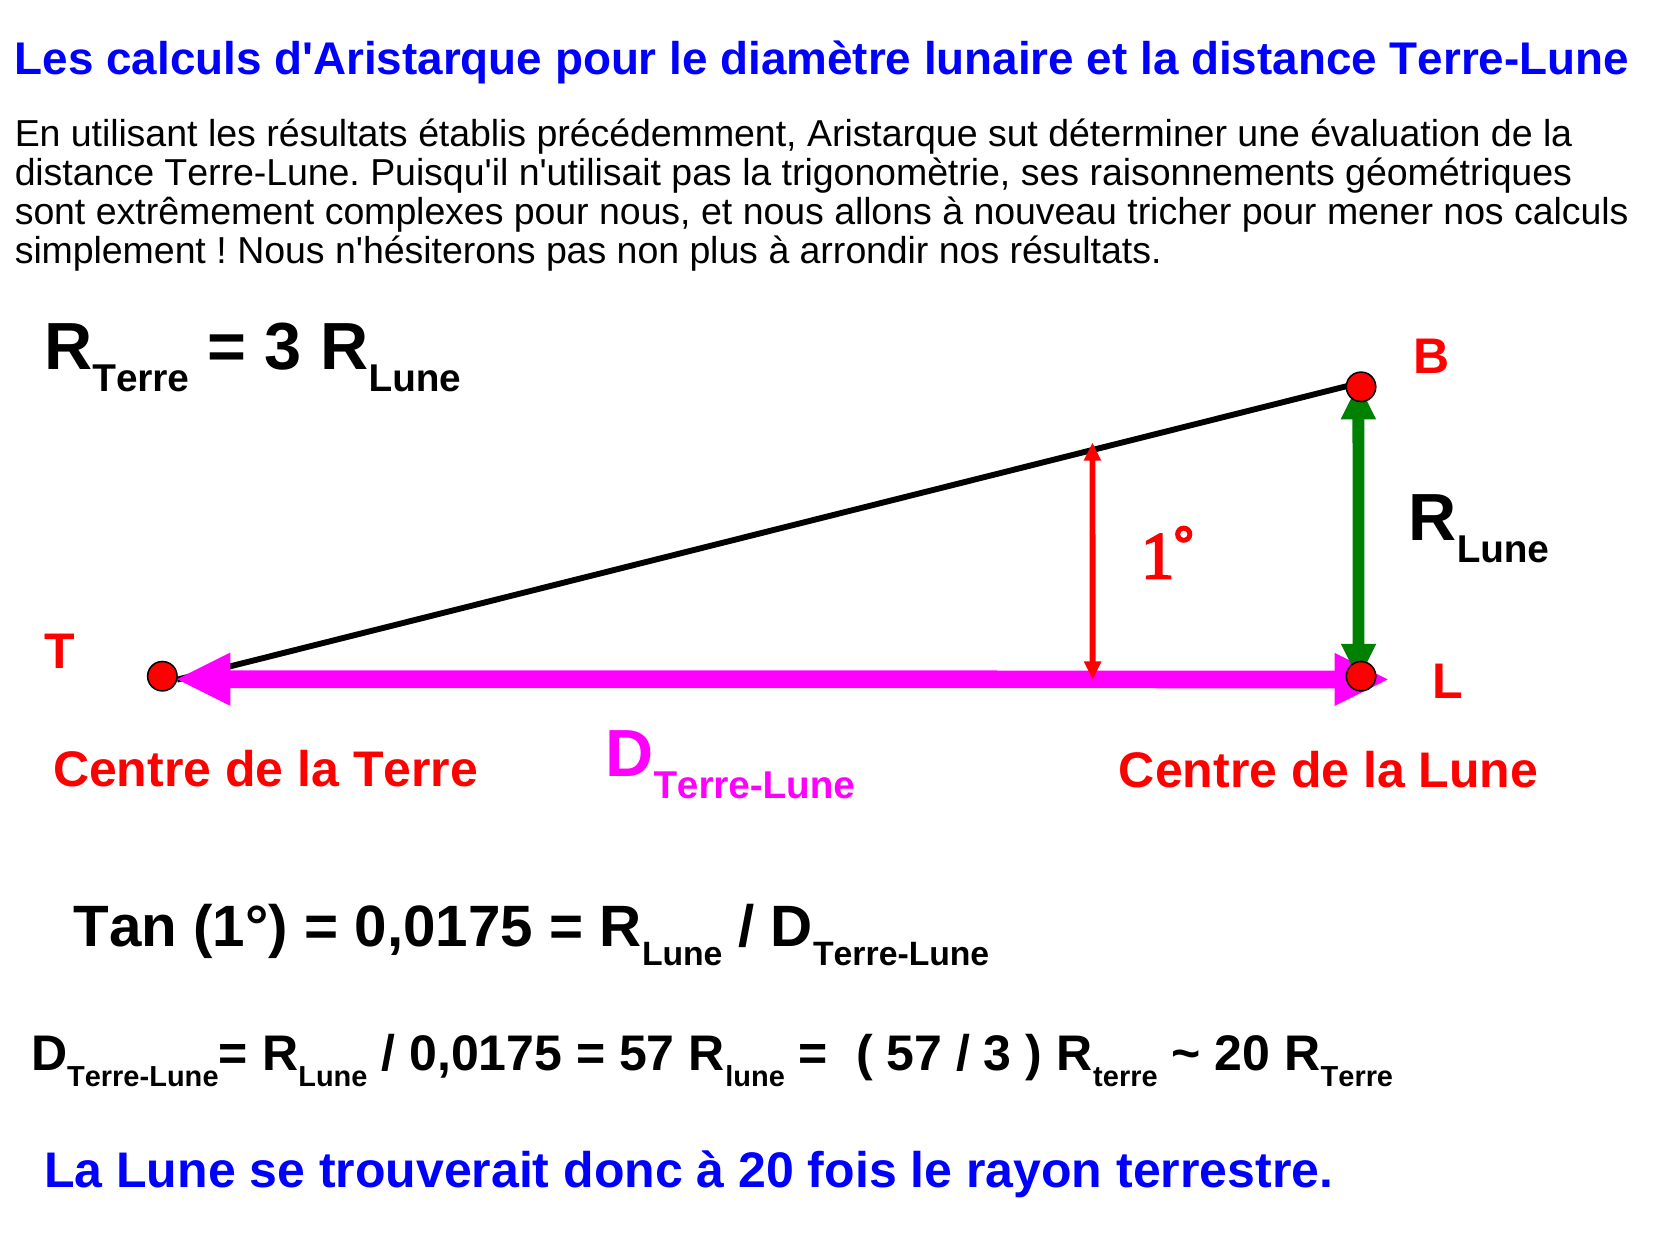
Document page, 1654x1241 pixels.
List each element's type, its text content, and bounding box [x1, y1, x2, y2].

text_box [1346, 661, 1376, 691]
text_box B [1387, 324, 1477, 397]
text_box Les calculs d'Aristarque pour le diamètre lunaire et la distance Terre-Lune [0, 29, 1654, 97]
text_box  [1092, 523, 1241, 621]
text_box [1346, 372, 1376, 402]
text_box L [1417, 649, 1506, 722]
text_box Centre de la Lune [1062, 738, 1595, 811]
text_box RTerre = 3 RLune [29, 301, 502, 414]
text_box DTerre-Lune [590, 708, 975, 821]
text_box Tan (1°) = 0,0175 = RLune / DTerre-Lune [59, 885, 1241, 987]
text_box DTerre-Lune= RLune / 0,0175 = 57 Rlune = ( 57 / 3 ) Rterre ~ 20 RTerre [0, 1009, 1654, 1111]
text_box Centre de la Terre [0, 738, 532, 816]
text_box [147, 661, 178, 691]
text_box T [29, 620, 119, 692]
text_box En utilisant les résultats établis précédemment, Aristarque sut déterminer une évaluation de la distance Terre-Lune. Puisqu'il n'utilisait pas la trigonomètrie, ses raisonnements géométriques sont extrêmement complexes pour nous, et nous allons à nouveau tricher pour mener nos calculs simplement ! Nous n'hésiterons pas non plus à arrondir nos résultats. [0, 107, 1654, 291]
text_box La Lune se trouverait donc à 20 fois le rayon terrestre. [29, 1138, 1566, 1211]
text_box RLune [1393, 472, 1595, 584]
